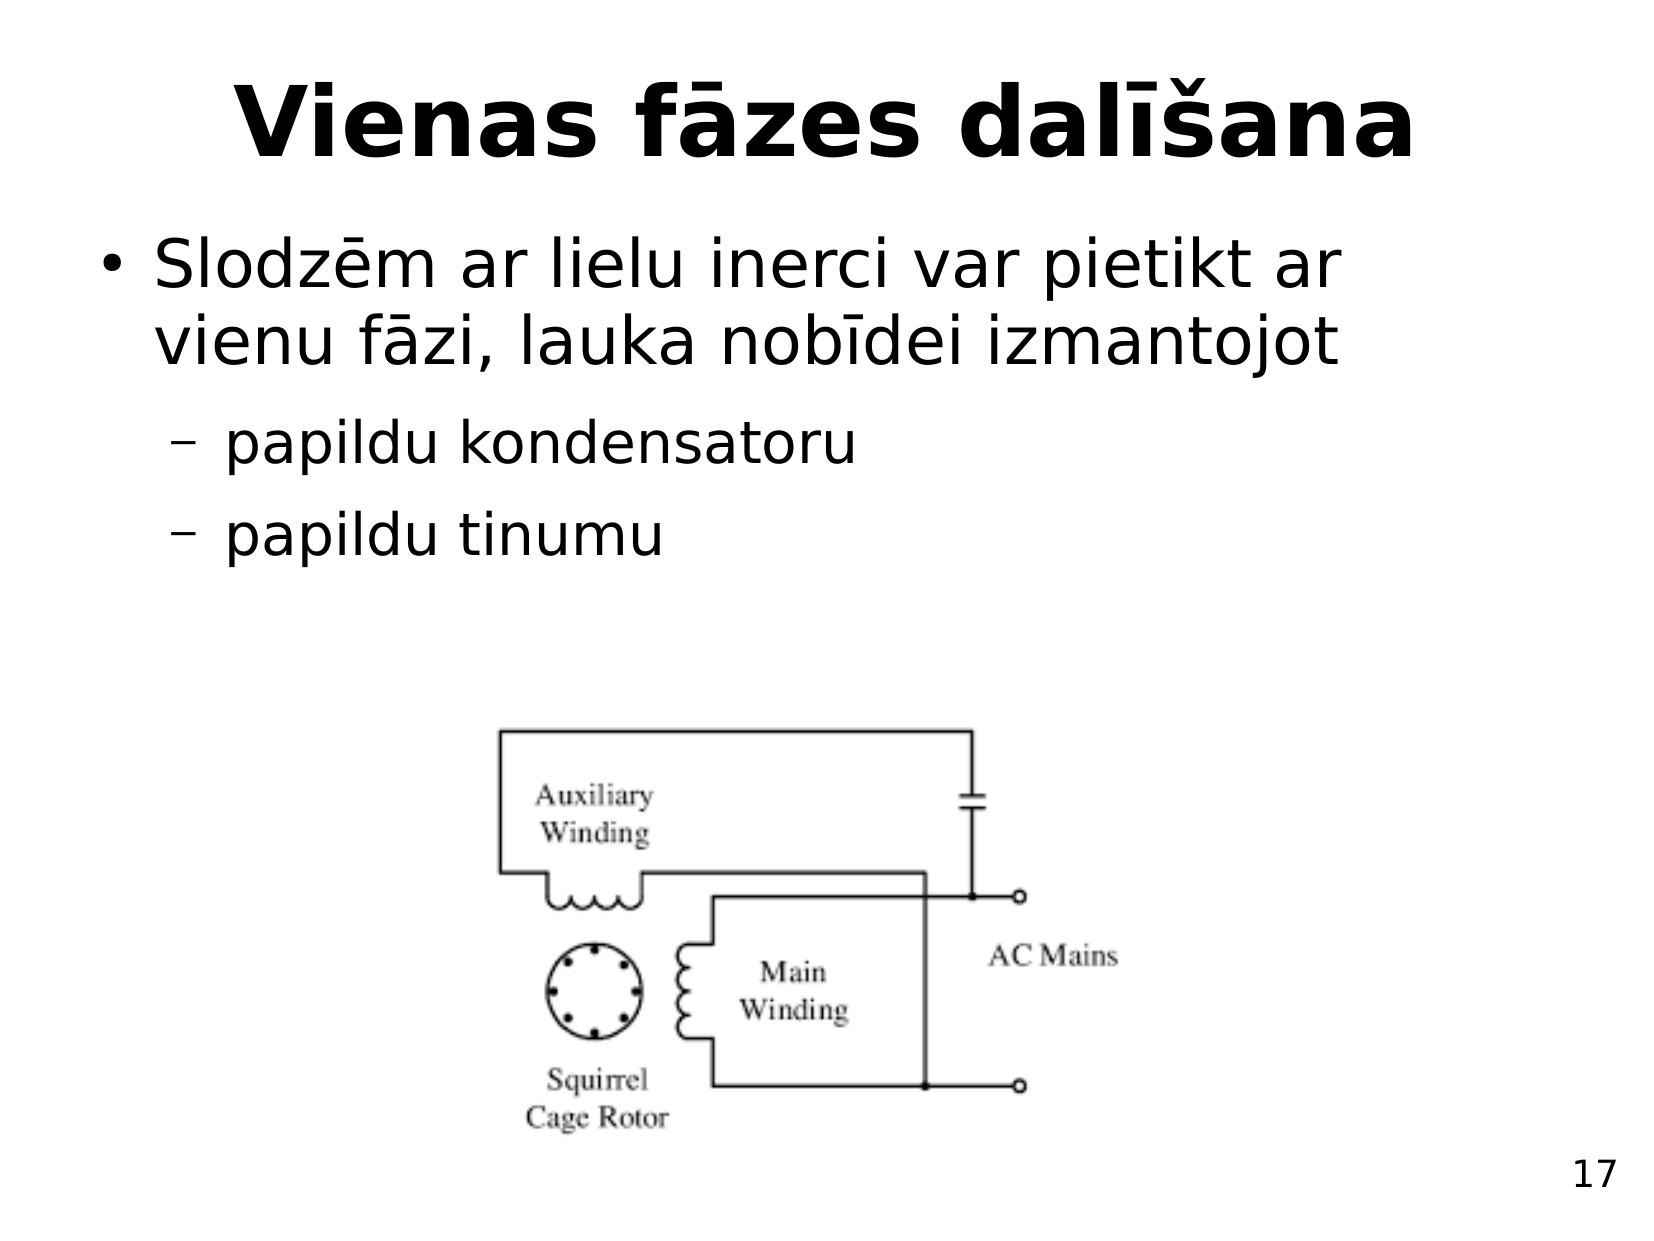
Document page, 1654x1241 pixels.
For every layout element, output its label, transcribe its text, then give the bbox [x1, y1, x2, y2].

list Slodzēm ar lielu inerci var pietikt ar vienu fāzi, lauka nobīdei izmantojot papildu kondensatoru papildu tinumu [82, 225, 1538, 683]
picture [457, 726, 1164, 1185]
title Vienas fāzes dalīšana [82, 49, 1571, 196]
